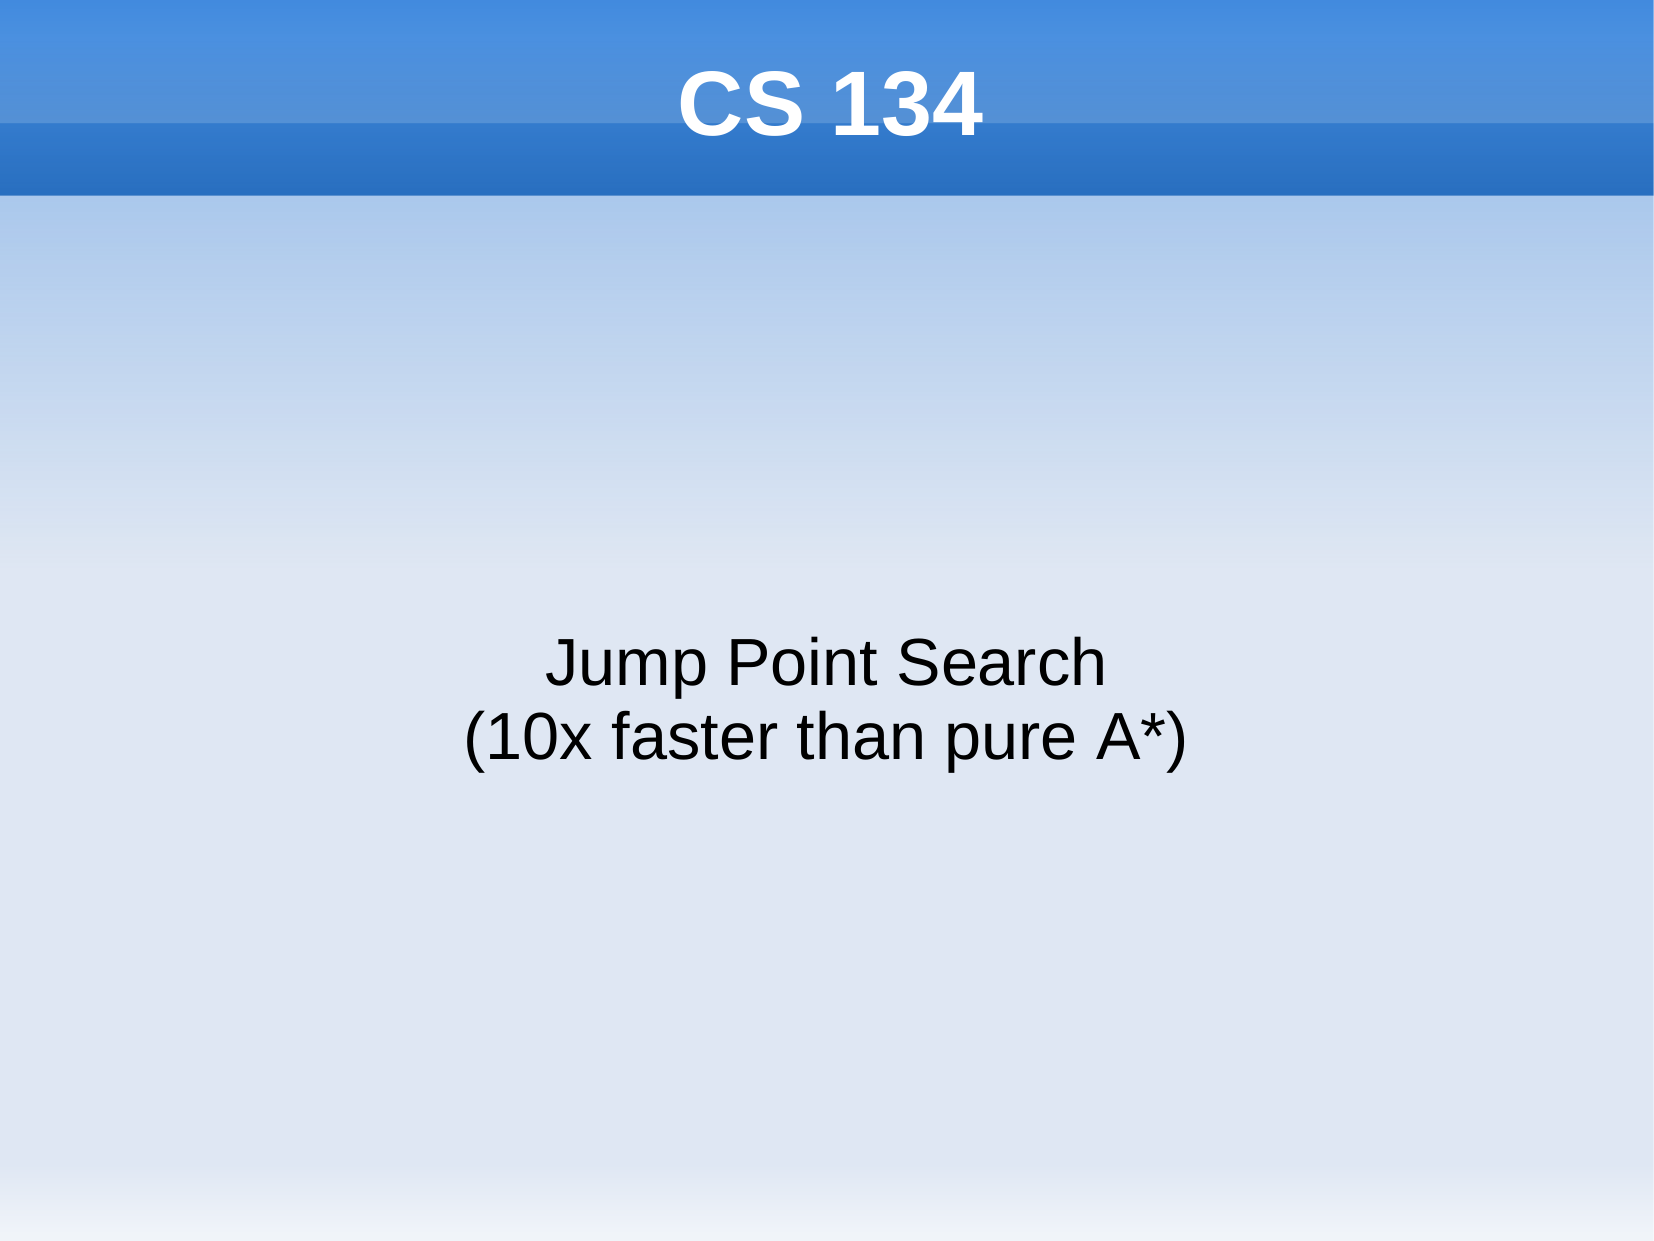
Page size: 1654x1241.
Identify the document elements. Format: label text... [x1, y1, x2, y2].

title CS 134 [86, 0, 1576, 208]
subtitle Jump Point Search (10x faster than pure A*) [82, 290, 1571, 1109]
picture [0, 0, 1654, 1241]
